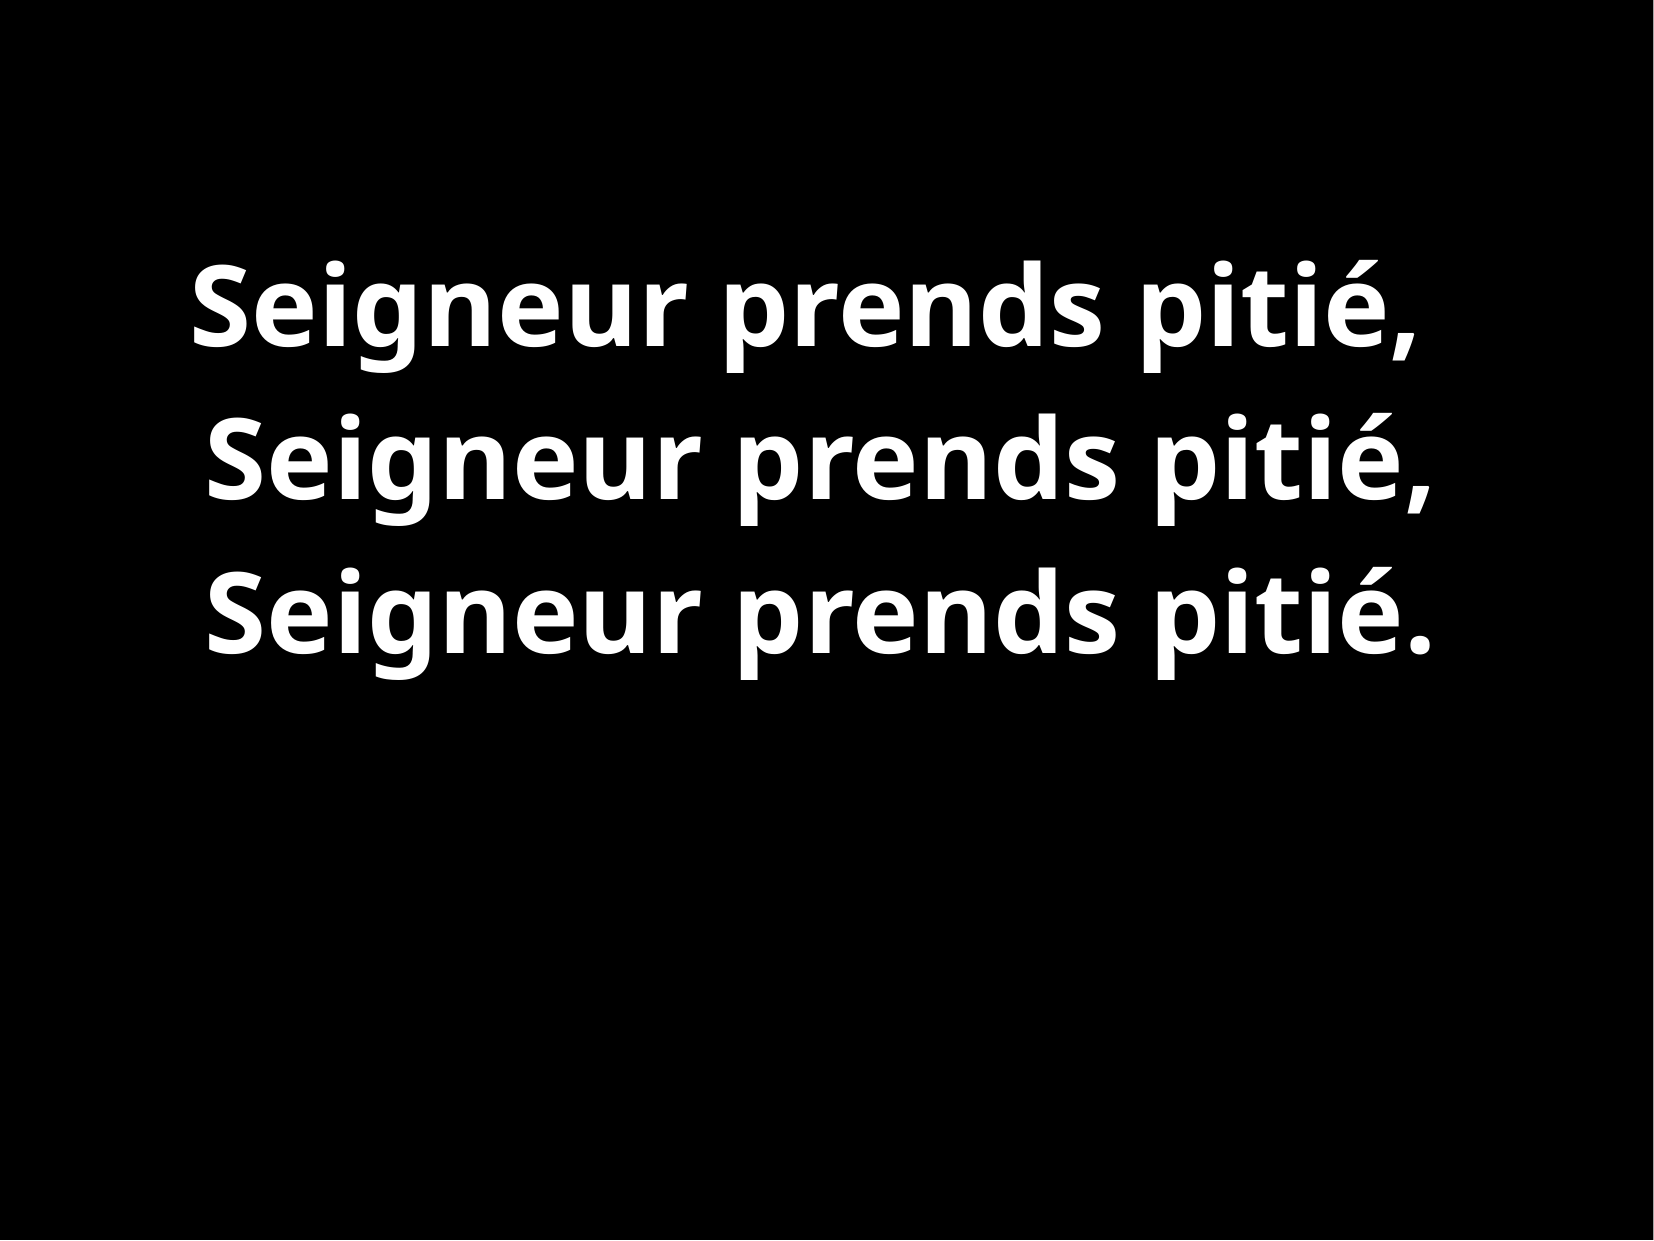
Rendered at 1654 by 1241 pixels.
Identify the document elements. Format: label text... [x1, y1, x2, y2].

subtitle Seigneur prends pitié, Seigneur prends pitié, Seigneur prends pitié. [76, 37, 1565, 1182]
